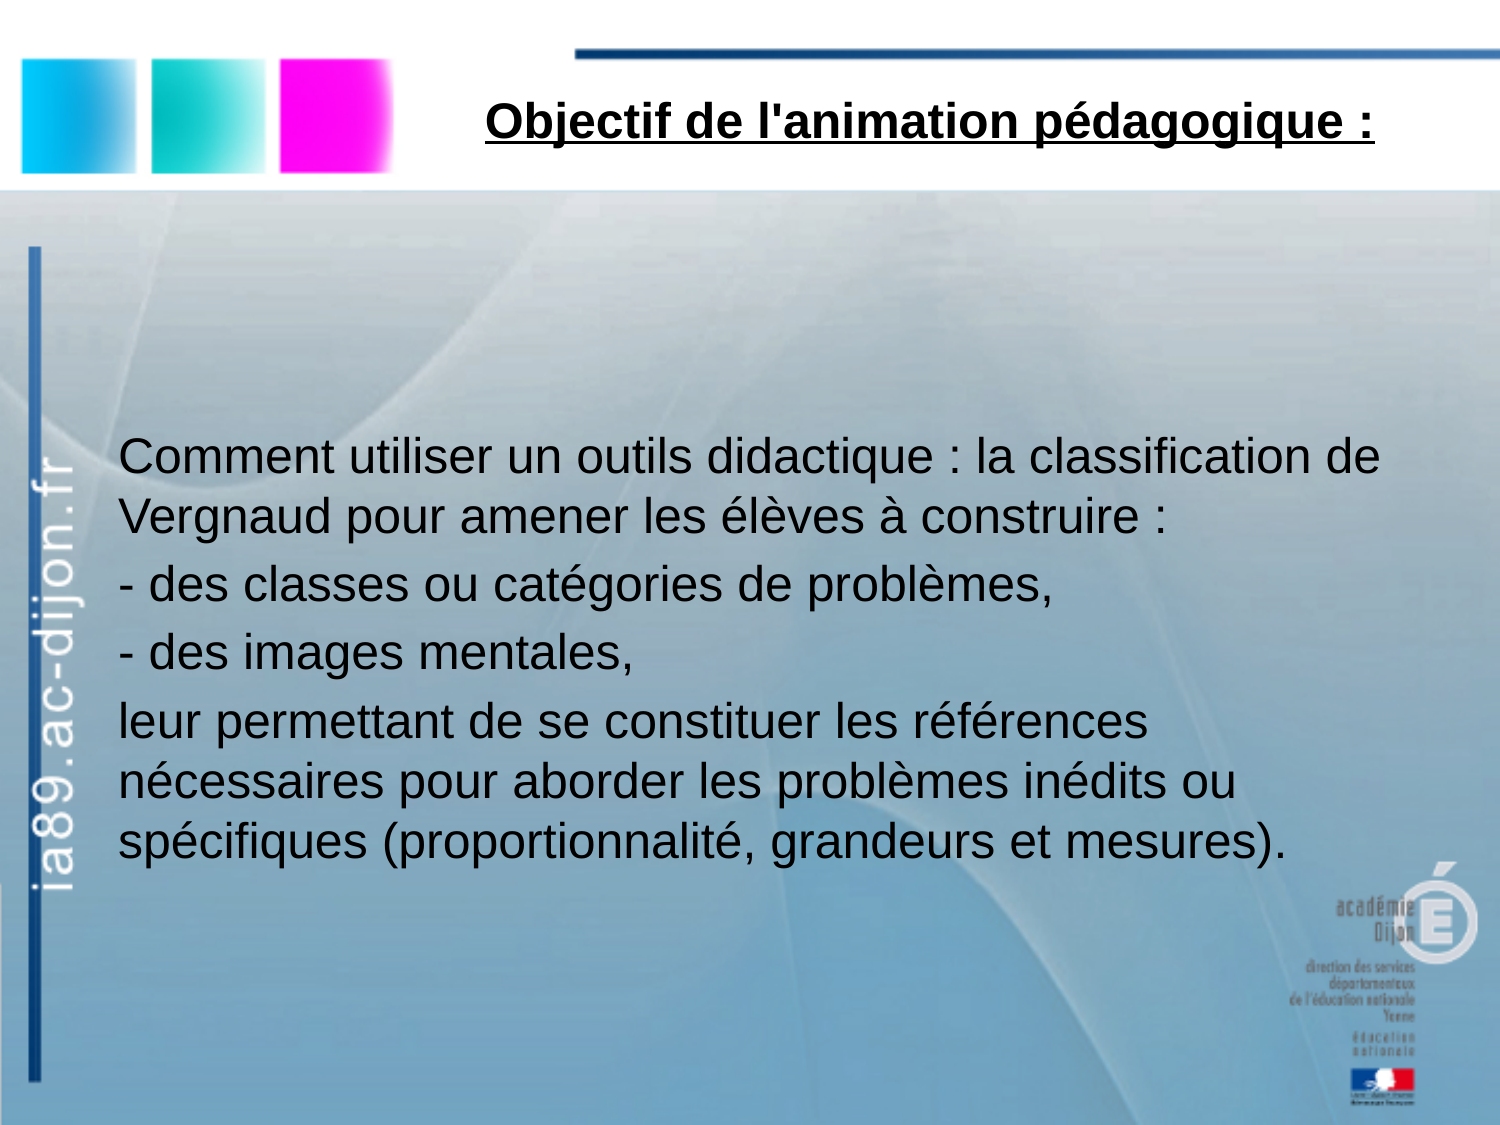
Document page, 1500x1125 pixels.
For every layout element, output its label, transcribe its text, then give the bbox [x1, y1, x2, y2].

subtitle Comment utiliser un outils didactique : la classification de Vergnaud pour amener les élèves à construire : - des classes ou catégories de problèmes, - des images mentales, leur permettant de se constituer les références nécessaires pour aborder les problèmes inédits ou spécifiques (proportionnalité, grandeurs et mesures). [118, 258, 1425, 897]
picture [0, 0, 1500, 1125]
title Objectif de l'animation pédagogique : [413, 58, 1447, 178]
